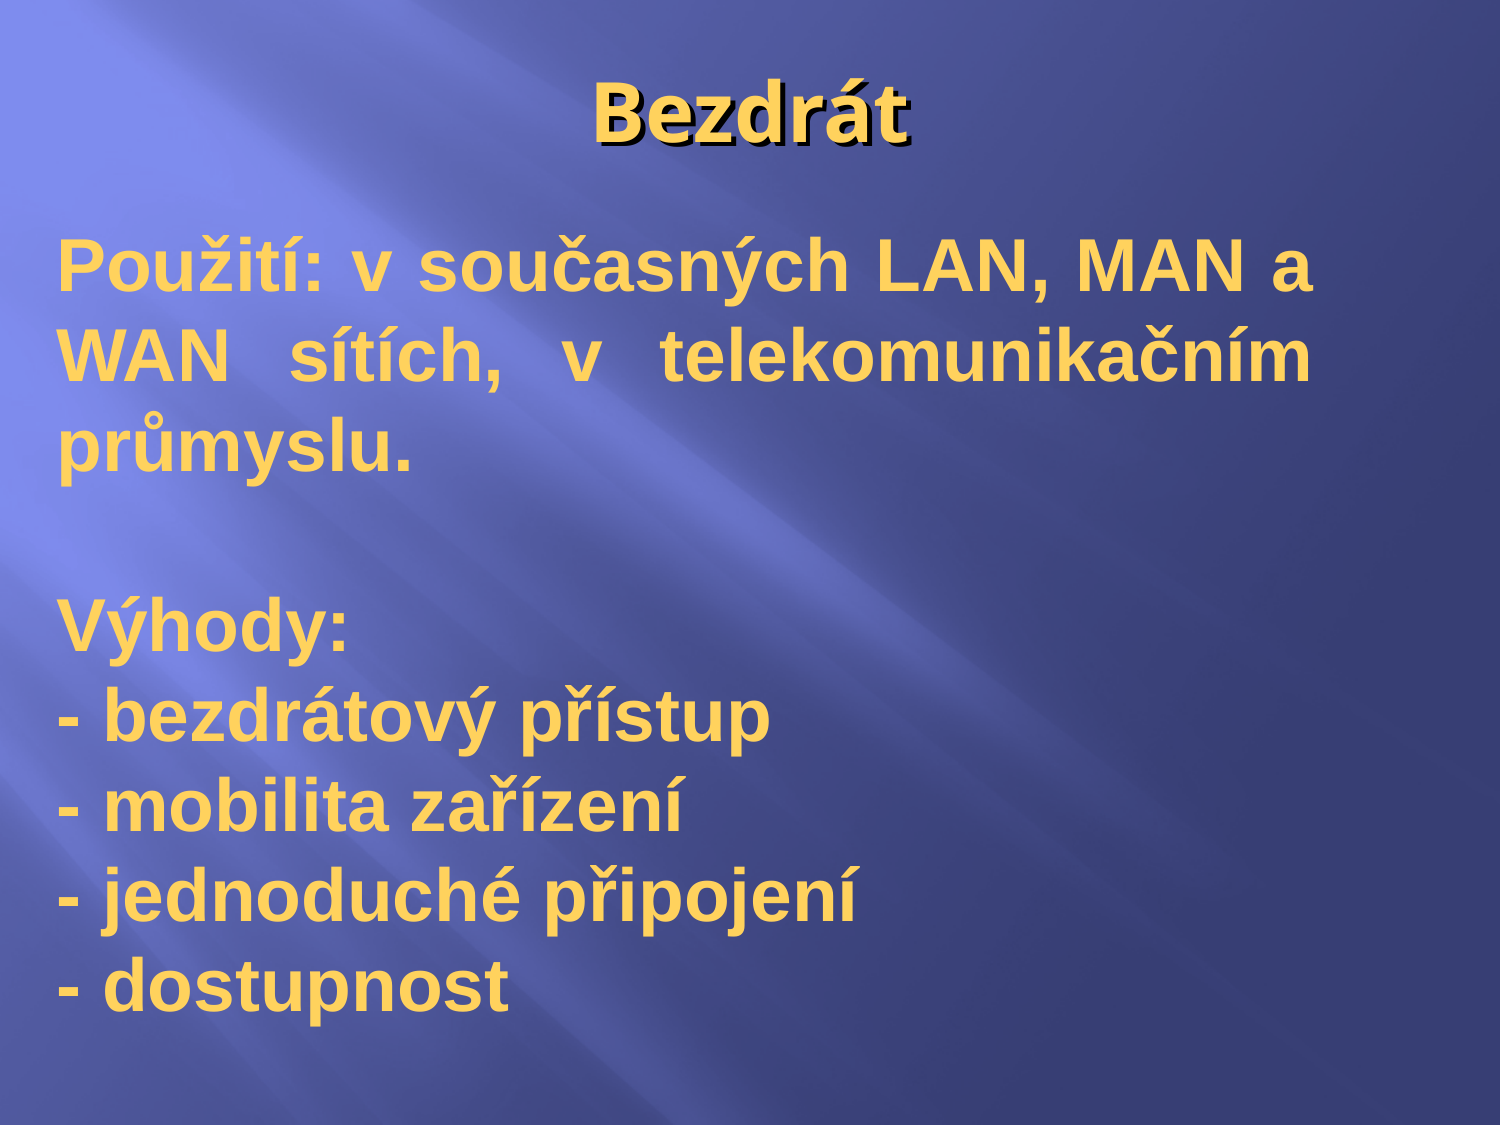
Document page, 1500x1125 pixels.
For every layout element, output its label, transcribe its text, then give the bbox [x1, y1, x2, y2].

text_box Použití: v současných LAN, MAN a WAN sítích, v telekomunikačním průmyslu. Výhody: - bezdrátový přístup - mobilita zařízení - jednoduché připojení - dostupnost [41, 172, 1459, 1071]
title Bezdrát [64, 45, 1436, 172]
